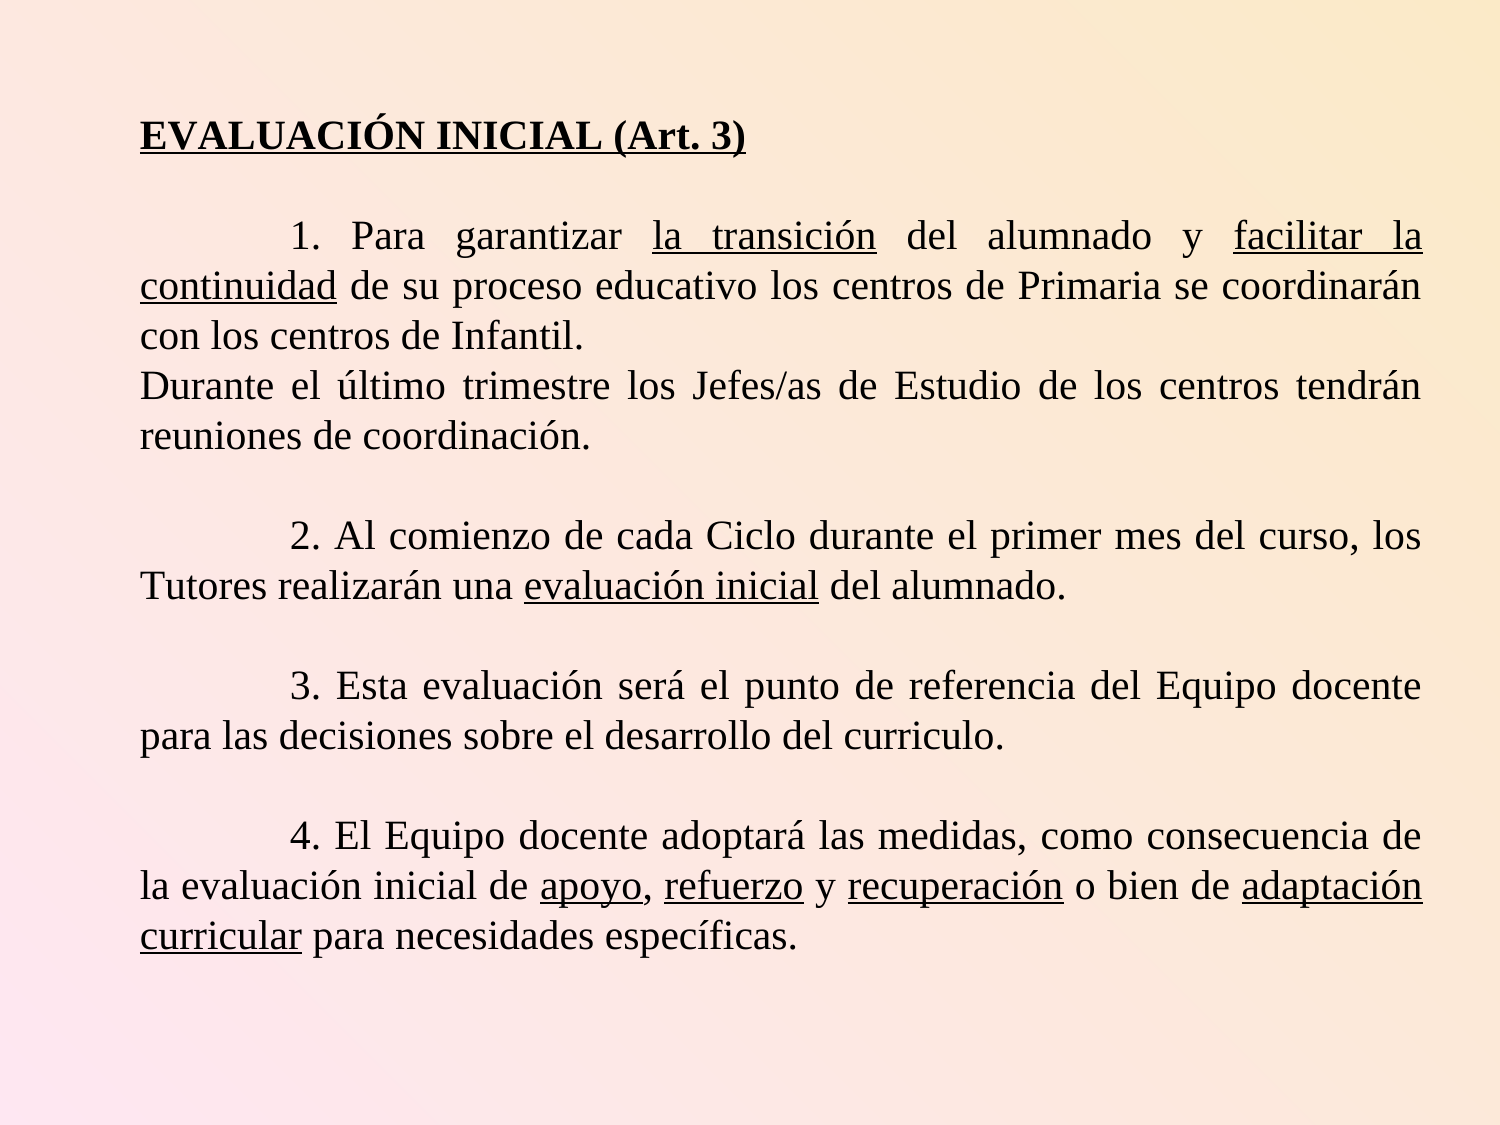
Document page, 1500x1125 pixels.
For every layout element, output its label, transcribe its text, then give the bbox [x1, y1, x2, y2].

text_box EVALUACIÓN INICIAL (Art. 3) 1. Para garantizar la transición del alumnado y facilitar la continuidad de su proceso educativo los centros de Primaria se coordinarán con los centros de Infantil. Durante el último trimestre los Jefes/as de Estudio de los centros tendrán reuniones de coordinación. 2. Al comienzo de cada Ciclo durante el primer mes del curso, los Tutores realizarán una evaluación inicial del alumnado. 3. Esta evaluación será el punto de referencia del Equipo docente para las decisiones sobre el desarrollo del curriculo. 4. El Equipo docente adoptará las medidas, como consecuencia de la evaluación inicial de apoyo, refuerzo y recuperación o bien de adaptación curricular para necesidades específicas. [124, 99, 1438, 1042]
